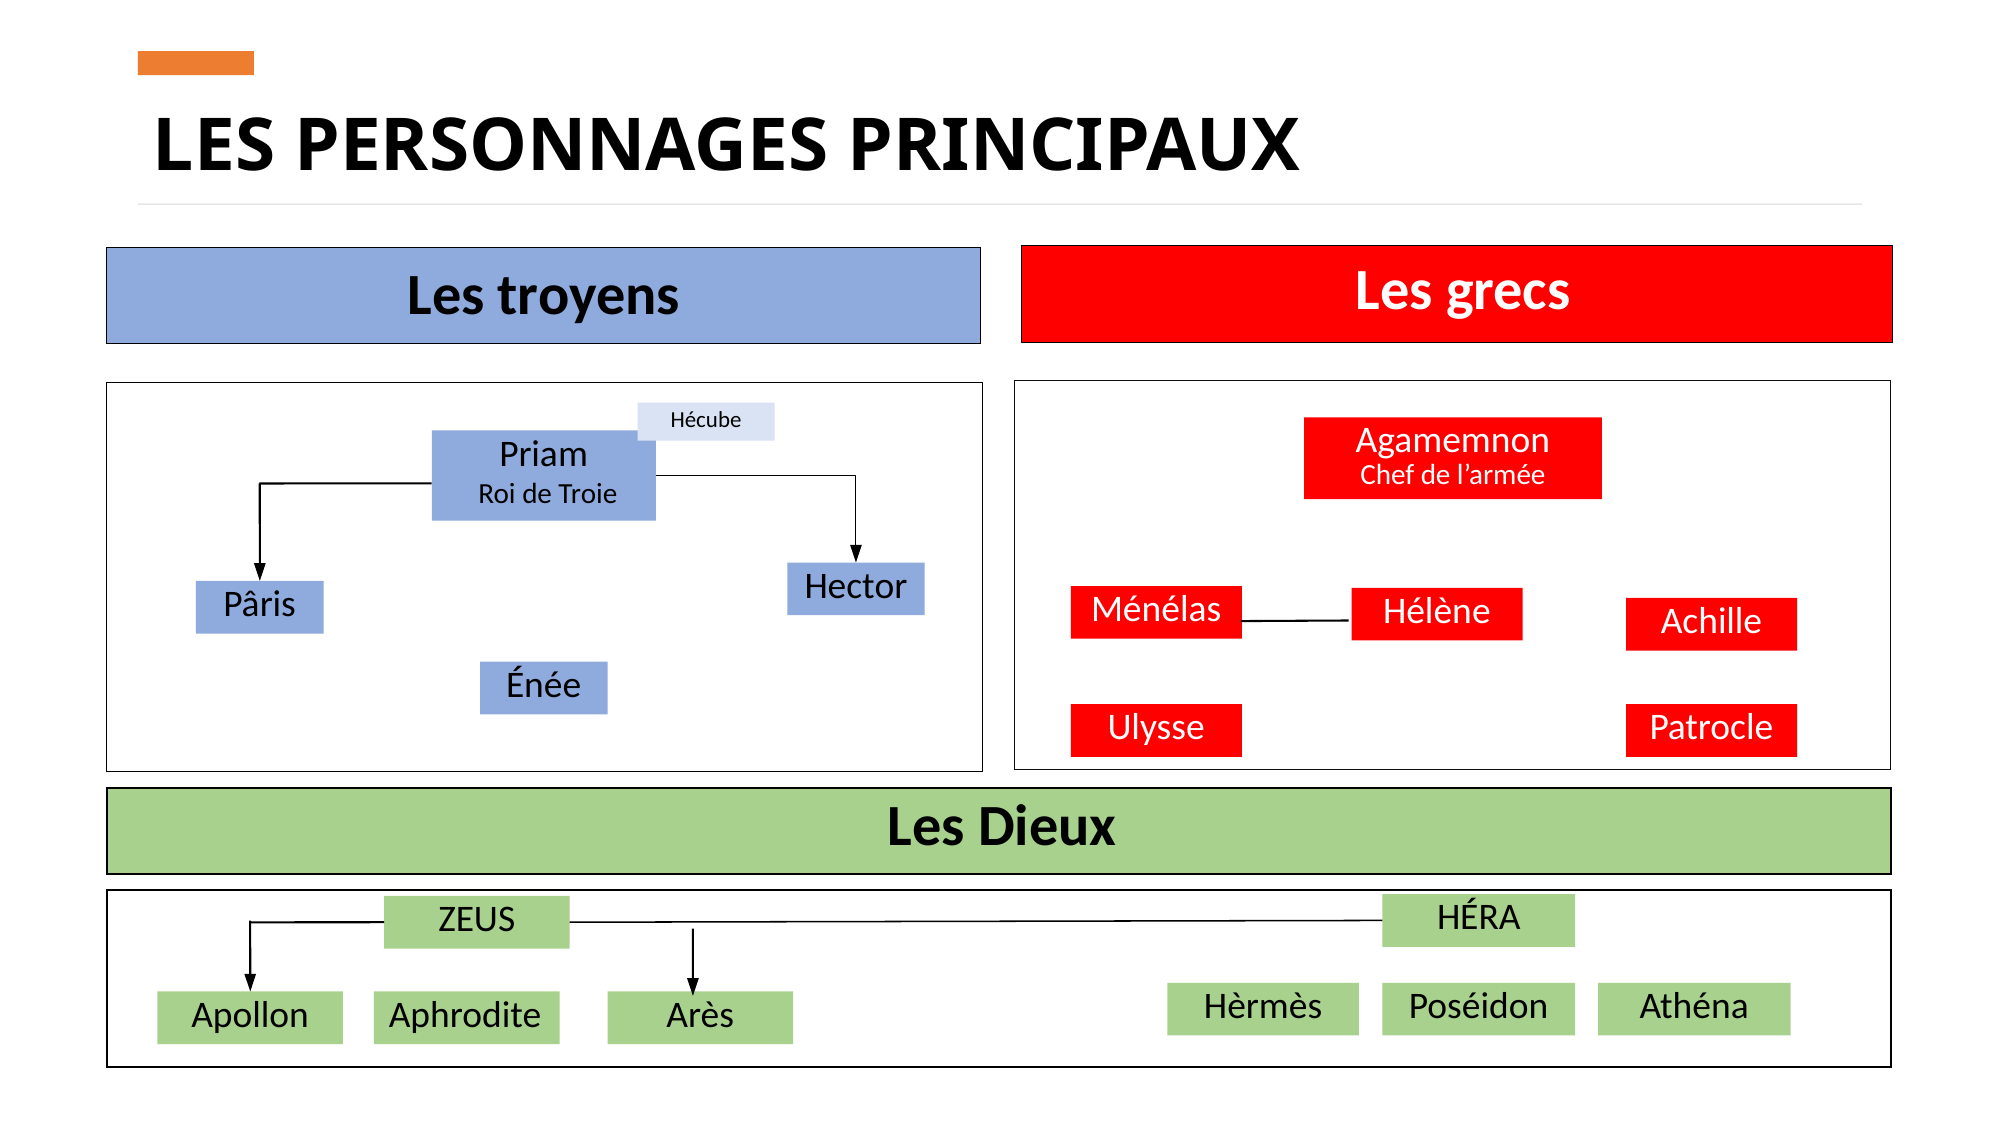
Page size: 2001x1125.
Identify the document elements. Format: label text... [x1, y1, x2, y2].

text_box Les Dieux [867, 793, 1137, 868]
text_box Hèrmès [1167, 982, 1359, 1036]
text_box Ménélas [1070, 586, 1242, 639]
text_box [106, 787, 1892, 874]
text_box Ulysse [1070, 704, 1242, 757]
text_box Apollon [157, 991, 343, 1045]
text_box Athéna [1598, 982, 1791, 1036]
text_box ZEUS [384, 895, 570, 949]
text_box [137, 51, 254, 76]
text_box Les grecs [1021, 245, 1893, 343]
text_box Agamemnon Chef de l’armée [1304, 417, 1602, 500]
text_box Achille [1626, 597, 1798, 651]
text_box Pâris [195, 580, 324, 634]
text_box Arès [607, 991, 794, 1045]
text_box Patrocle [1626, 704, 1798, 757]
list Les troyens [106, 247, 981, 344]
text_box Énée [480, 661, 608, 715]
text_box Poséidon [1382, 982, 1576, 1036]
text_box Hector [787, 562, 925, 616]
text_box Hécube [637, 402, 775, 441]
text_box LES PERSONNAGES PRINCIPAUX [138, 85, 1863, 197]
text_box HÉRA [1382, 894, 1576, 947]
text_box Priam Roi de Troie [431, 430, 656, 521]
text_box Hélène [1351, 587, 1523, 641]
text_box Aphrodite [373, 991, 560, 1045]
